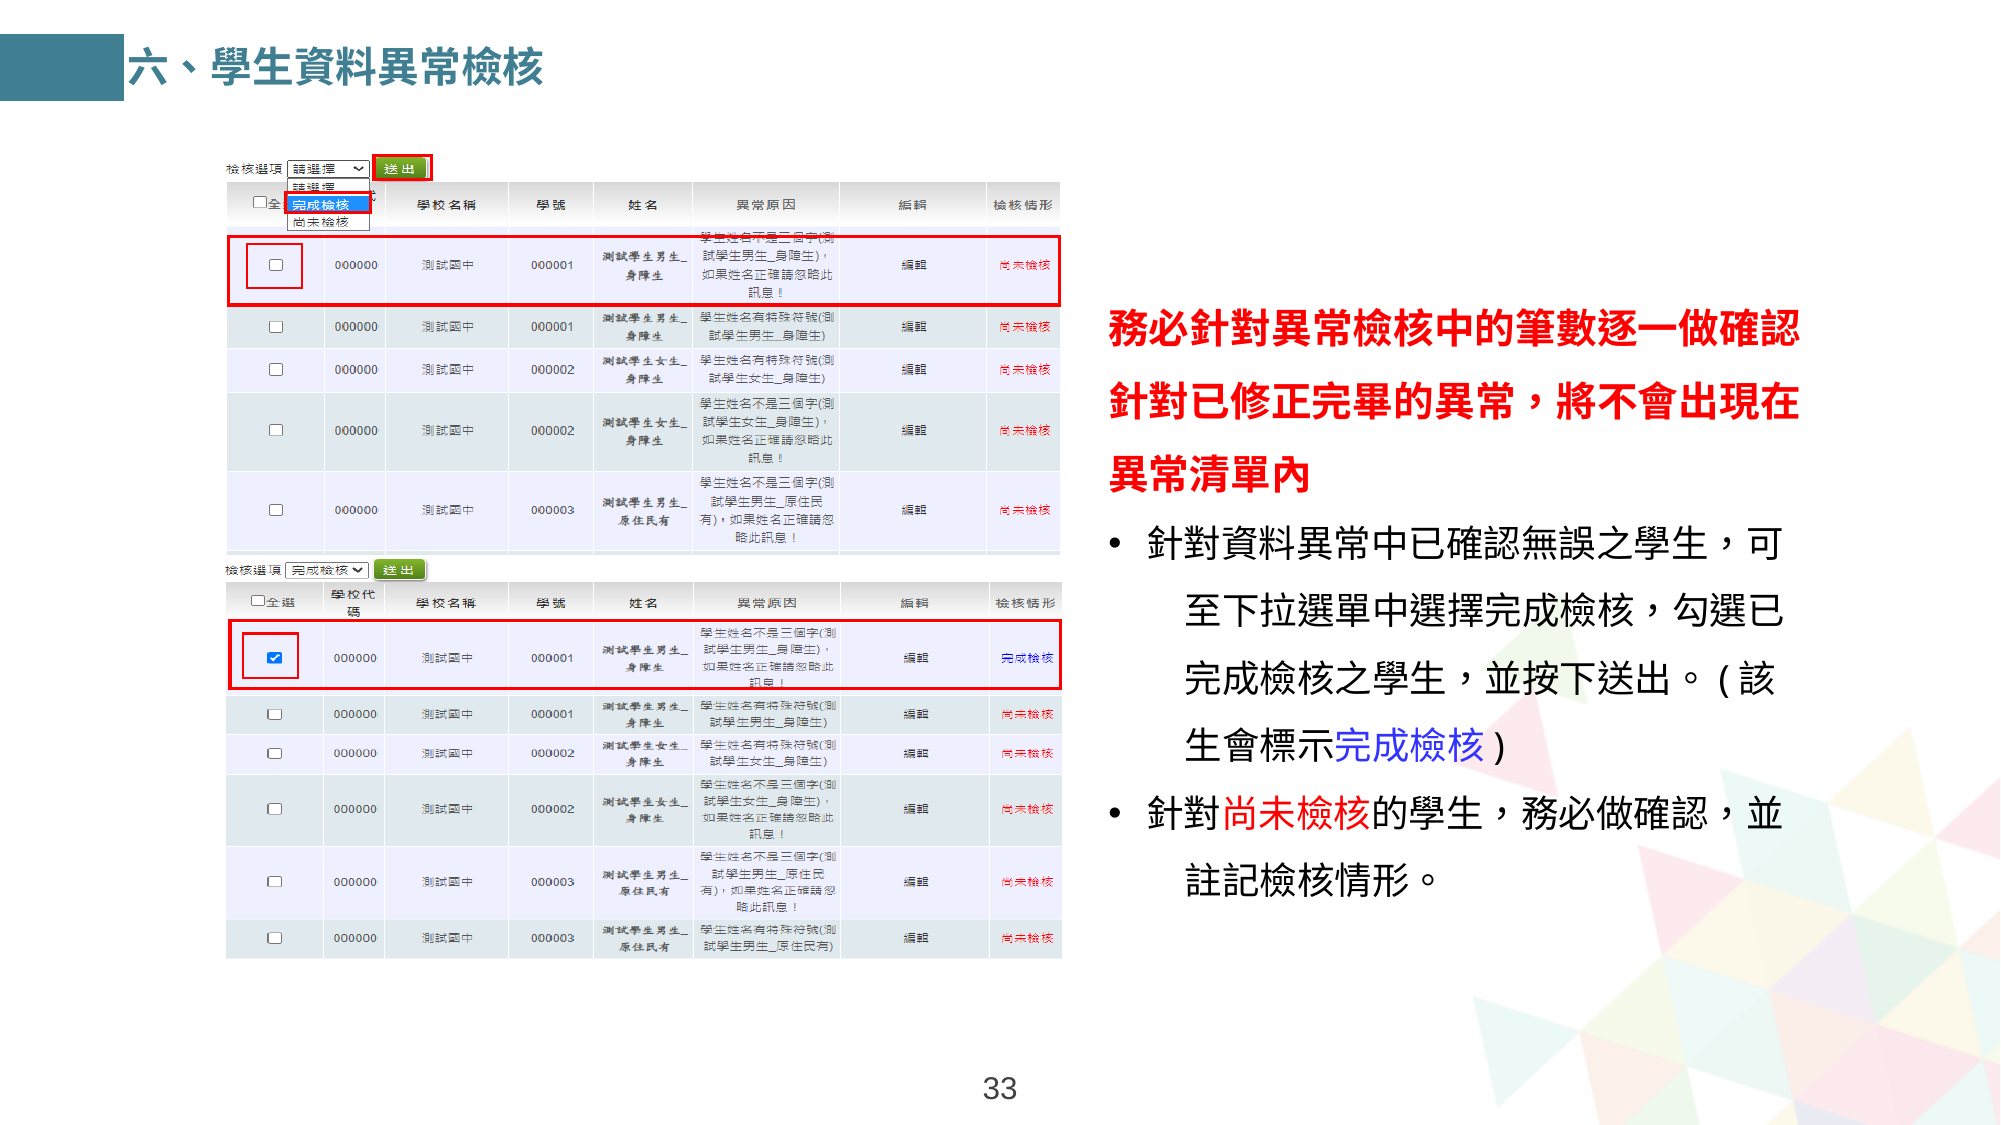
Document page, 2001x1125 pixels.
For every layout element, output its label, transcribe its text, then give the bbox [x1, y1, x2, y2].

text_box 務必針對異常檢核中的筆數逐一做確認 針對已修正完畢的異常，將不會出現在異常清單內 針對資料異常中已確認無誤之學生，可至下拉選單中選擇完成檢核，勾選已完成檢核之學生，並按下送出。(該生會標示完成檢核) 針對尚未檢核的學生，務必做確認，並註記檢核情形。 [1093, 270, 1818, 917]
text_box 33 [939, 1048, 1060, 1125]
picture [217, 150, 1069, 555]
picture [214, 559, 1074, 959]
text_box 六、學生資料異常檢核 [112, 33, 673, 100]
text_box [0, 34, 124, 101]
